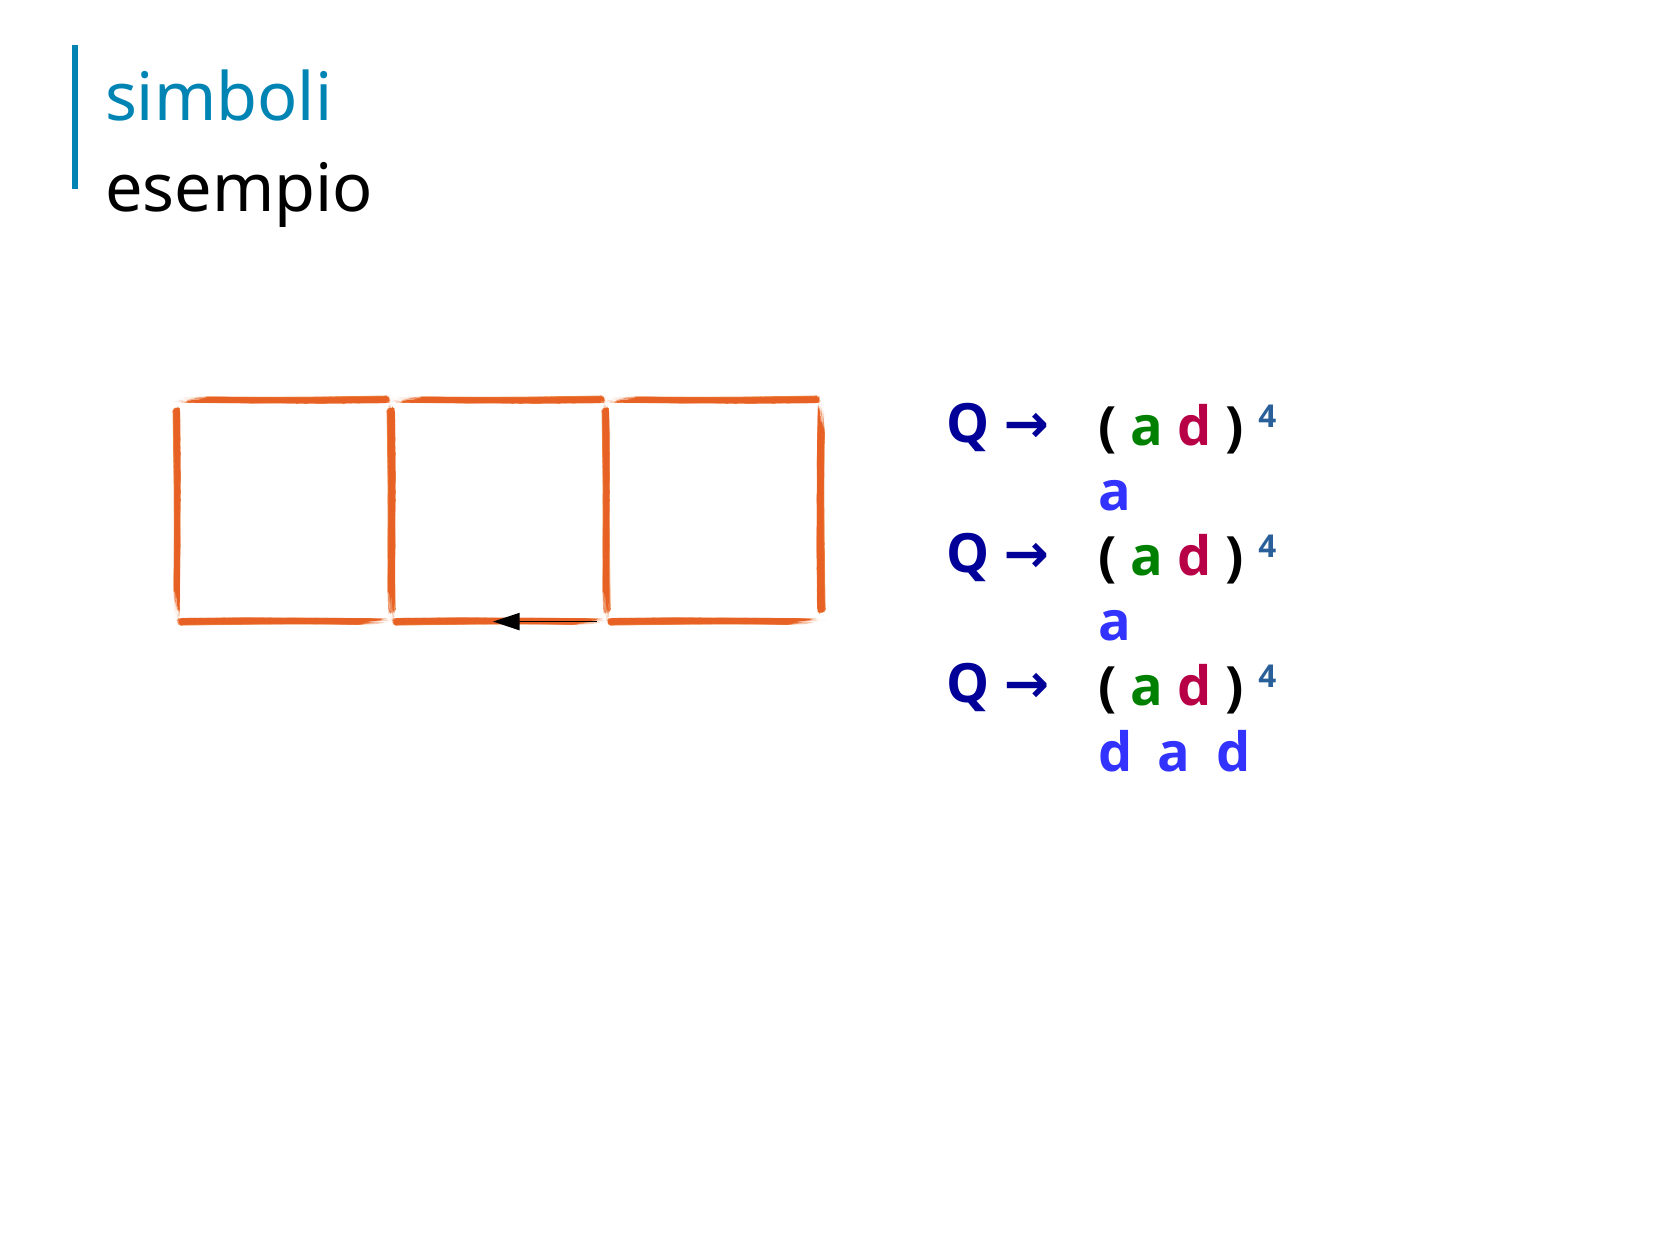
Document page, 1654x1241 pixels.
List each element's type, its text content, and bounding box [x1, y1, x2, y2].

text_box d [1084, 732, 1142, 798]
text_box ( a d ) 4 [1083, 514, 1285, 602]
text_box Q → [931, 640, 1104, 729]
title simboli esempio [105, 49, 1571, 200]
text_box ( a d ) 4 [1083, 384, 1285, 472]
text_box Q → [931, 510, 1104, 599]
text_box a [1084, 602, 1151, 643]
text_box d [1201, 732, 1271, 798]
picture [170, 393, 827, 628]
text_box Q → [931, 380, 1104, 469]
text_box a [1084, 472, 1151, 514]
text_box a [1142, 732, 1201, 798]
text_box ( a d ) 4 [1083, 643, 1285, 732]
